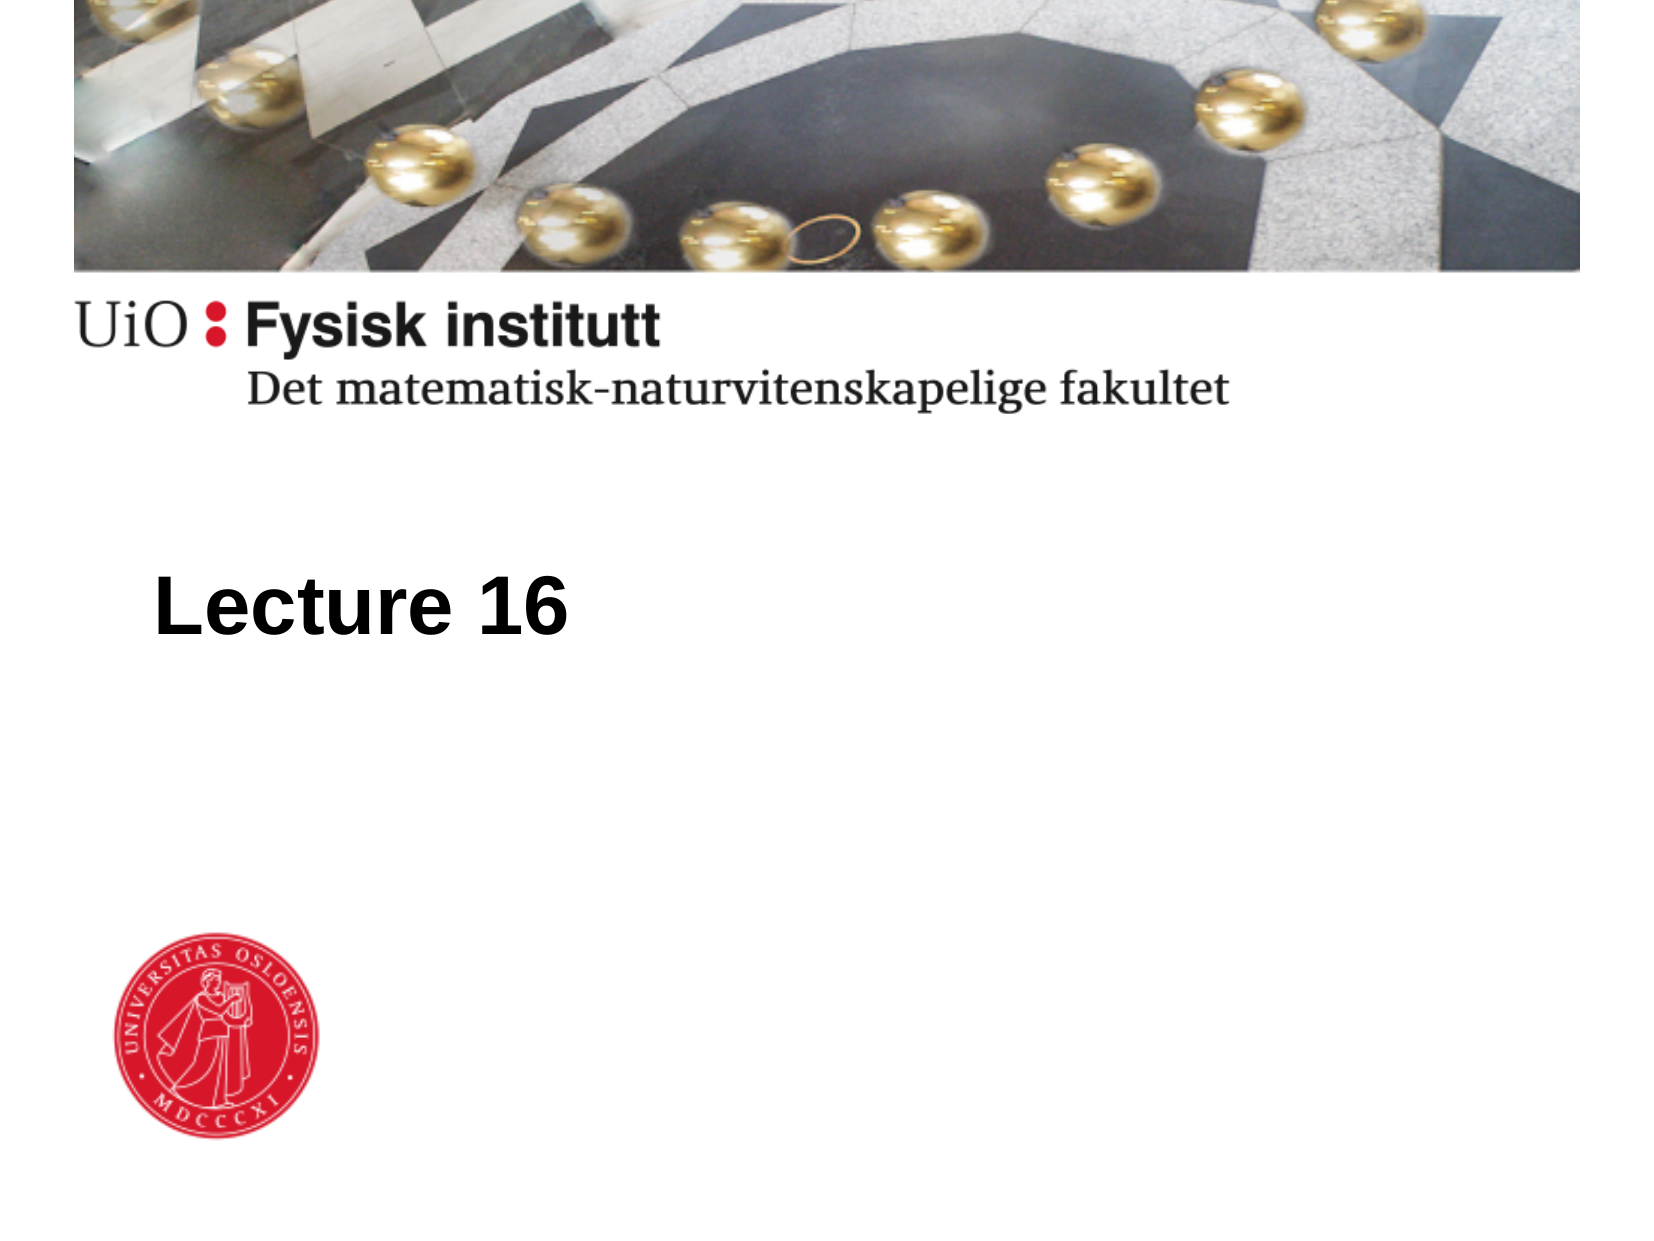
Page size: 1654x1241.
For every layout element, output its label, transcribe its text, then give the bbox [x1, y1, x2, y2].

picture [109, 927, 326, 1147]
picture [74, 0, 1580, 280]
subtitle Lecture 16 [153, 512, 1418, 699]
picture [72, 292, 1238, 420]
